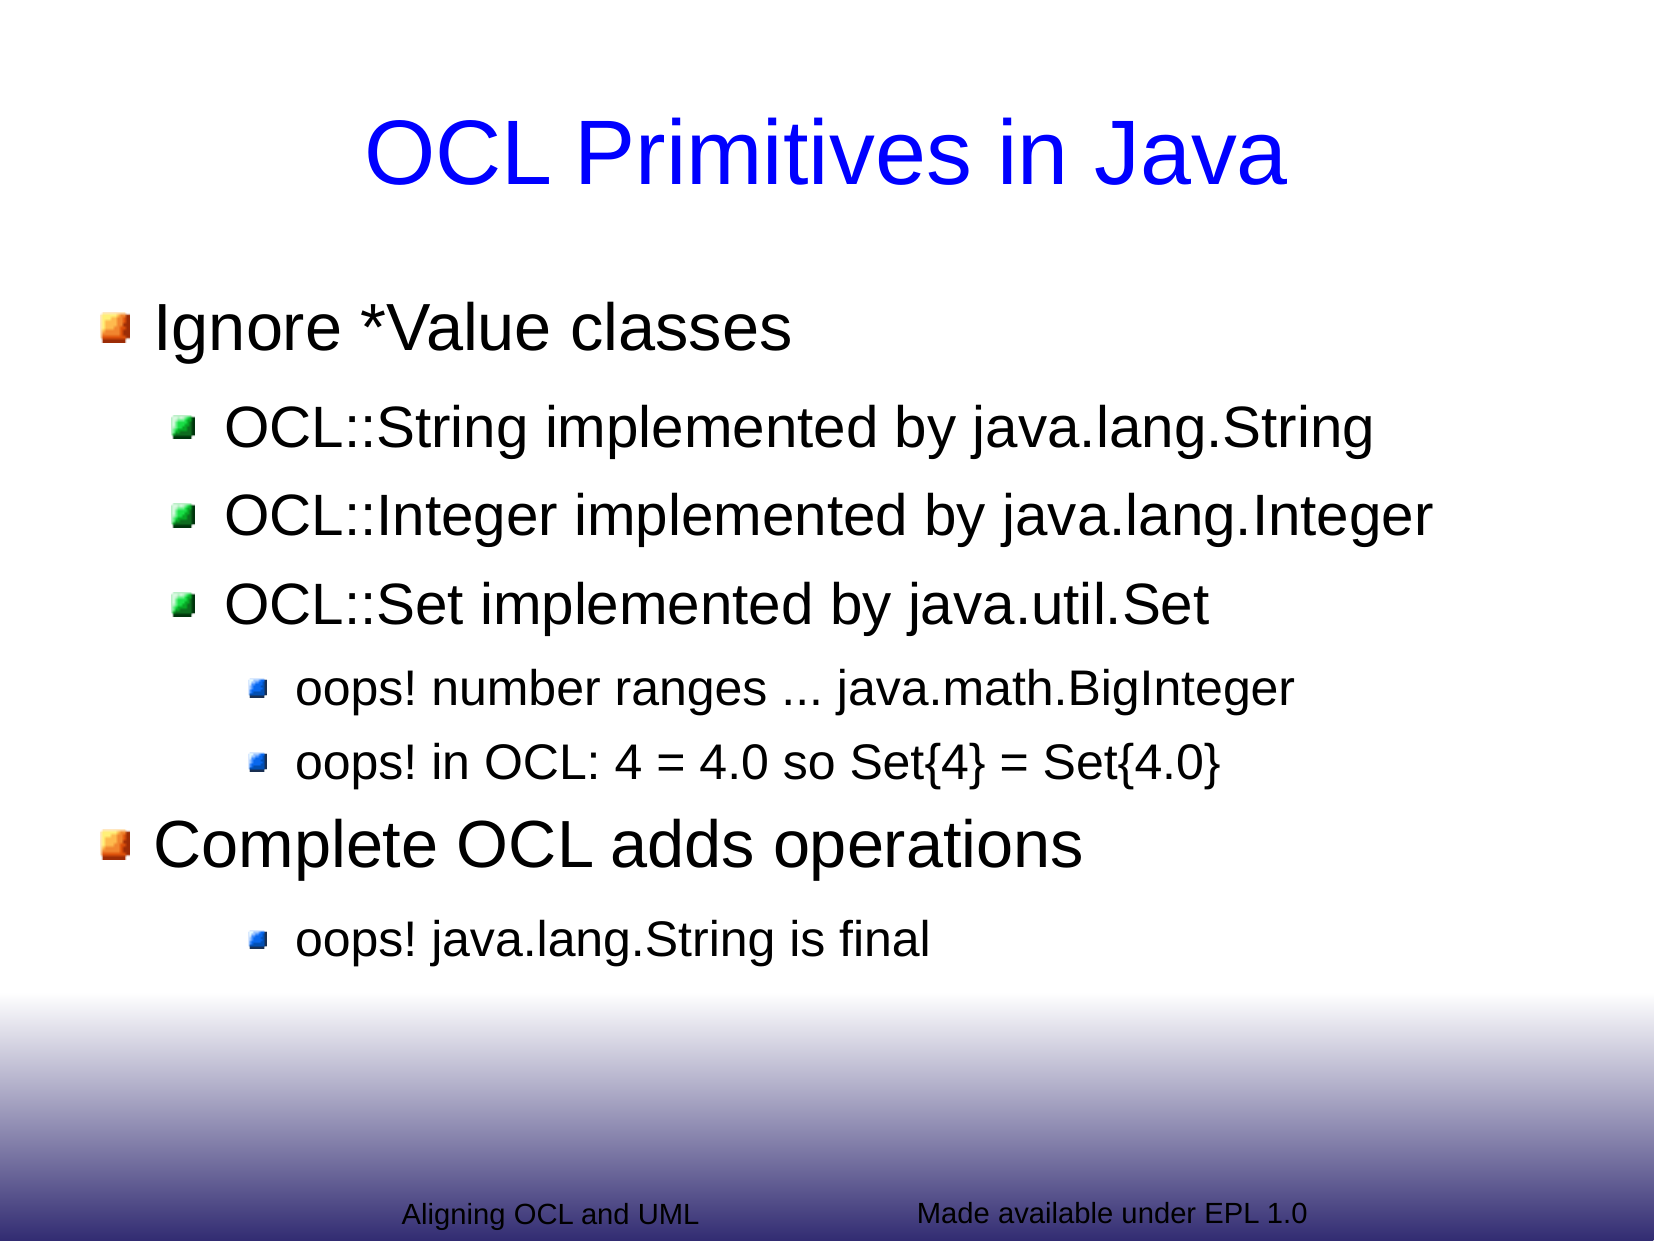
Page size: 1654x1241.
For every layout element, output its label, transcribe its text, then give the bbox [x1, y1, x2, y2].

title OCL Primitives in Java [82, 49, 1571, 257]
list Ignore *Value classes OCL::String implemented by java.lang.String OCL::Integer implemented by java.lang.Integer OCL::Set implemented by java.util.Set oops! number ranges ... java.math.BigInteger oops! in OCL: 4 = 4.0 so Set{4} = Set{4.0} Complete OCL adds operations oops! java.lang.String is final [82, 290, 1571, 1109]
